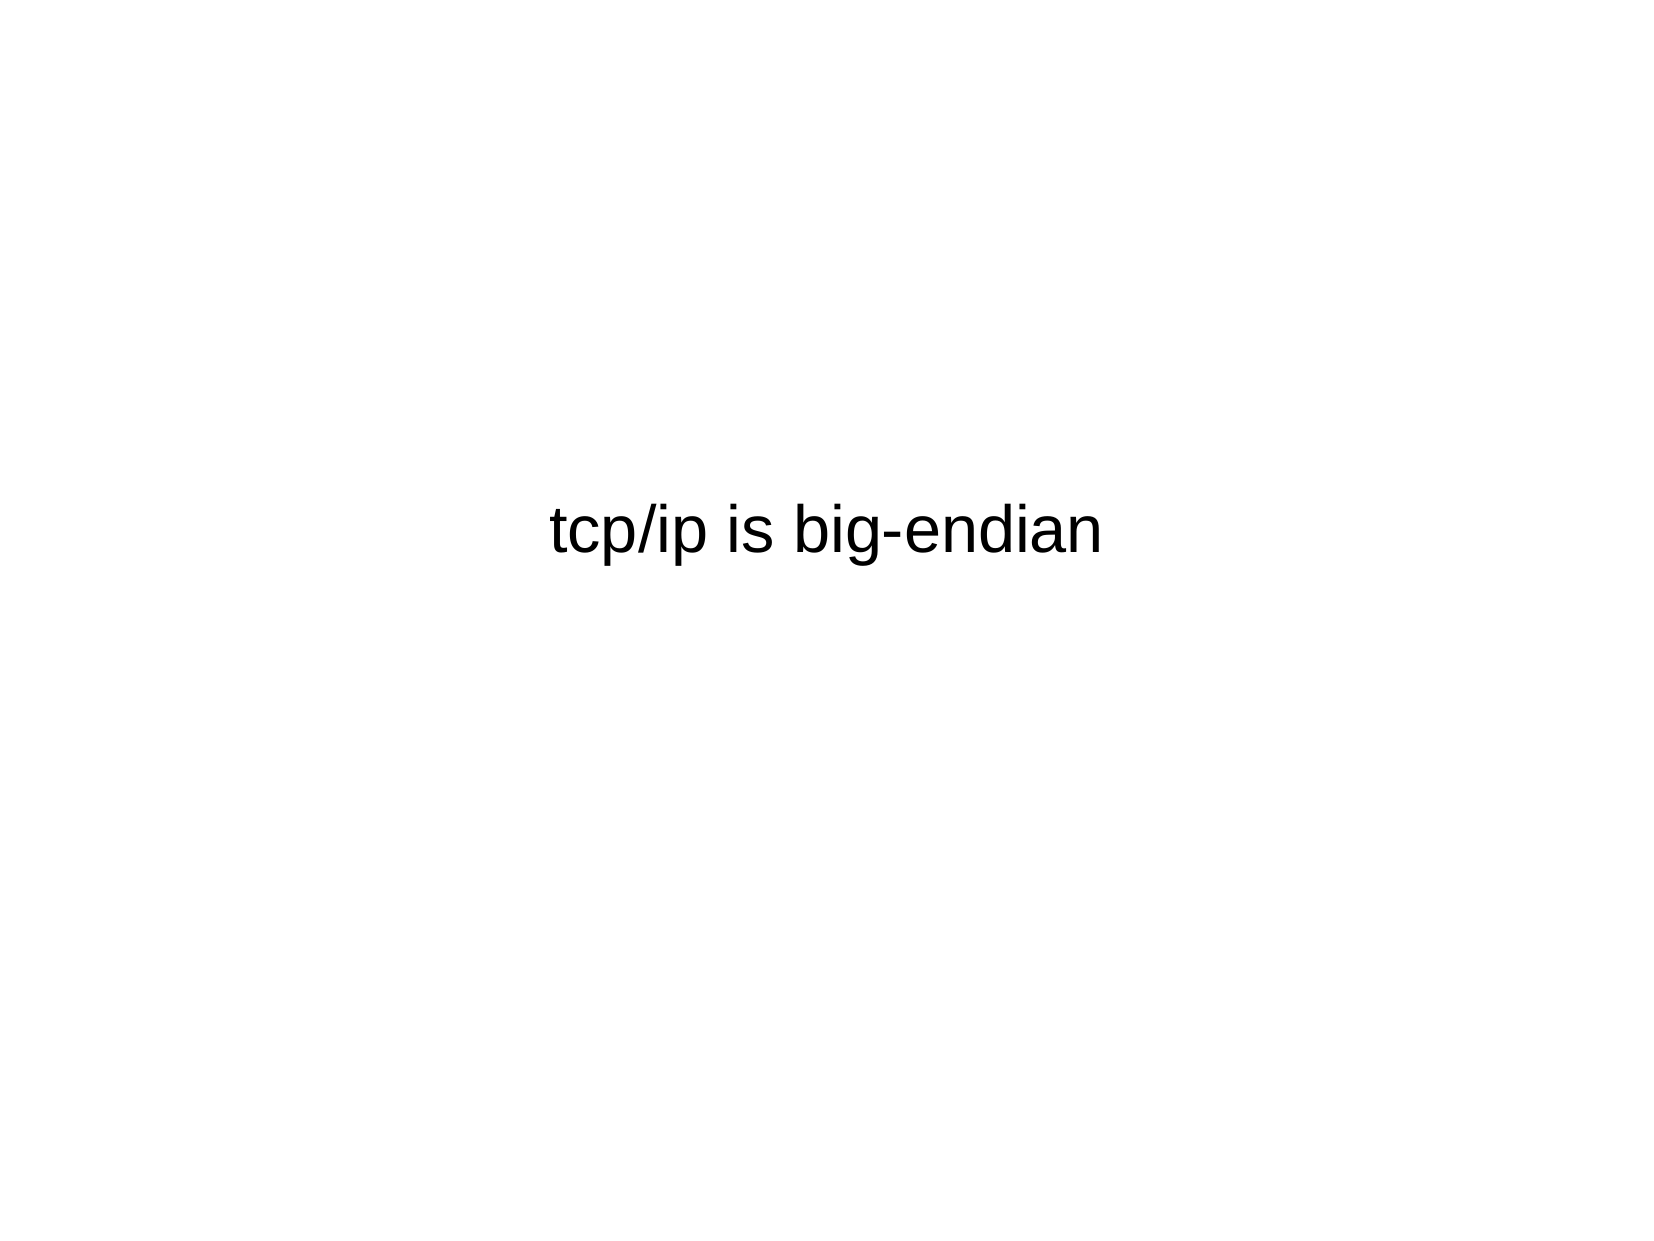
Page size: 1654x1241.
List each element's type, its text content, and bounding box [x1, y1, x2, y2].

subtitle tcp/ip is big-endian [82, 49, 1571, 1010]
